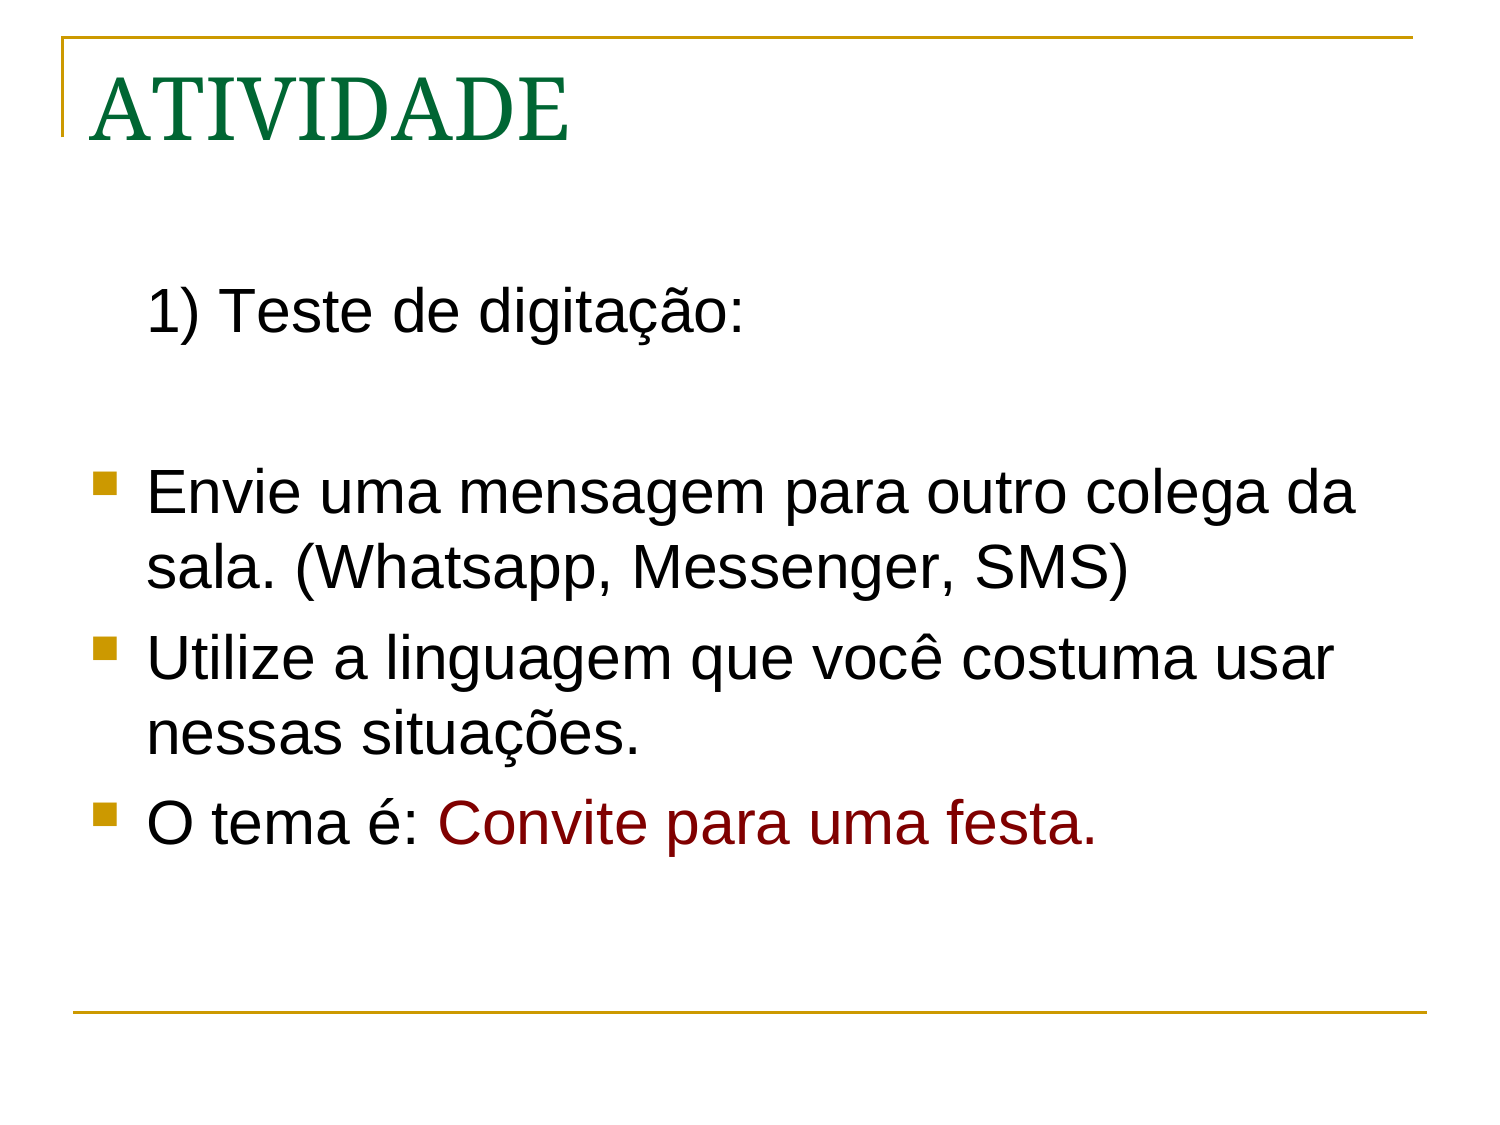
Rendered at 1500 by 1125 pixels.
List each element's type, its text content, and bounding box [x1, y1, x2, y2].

list 1) Teste de digitação: Envie uma mensagem para outro colega da sala. (Whatsapp, Messenger, SMS) Utilize a linguagem que você costuma usar nessas situações. O tema é: Convite para uma festa. [75, 262, 1426, 1006]
title ATIVIDADE [75, 45, 1426, 233]
